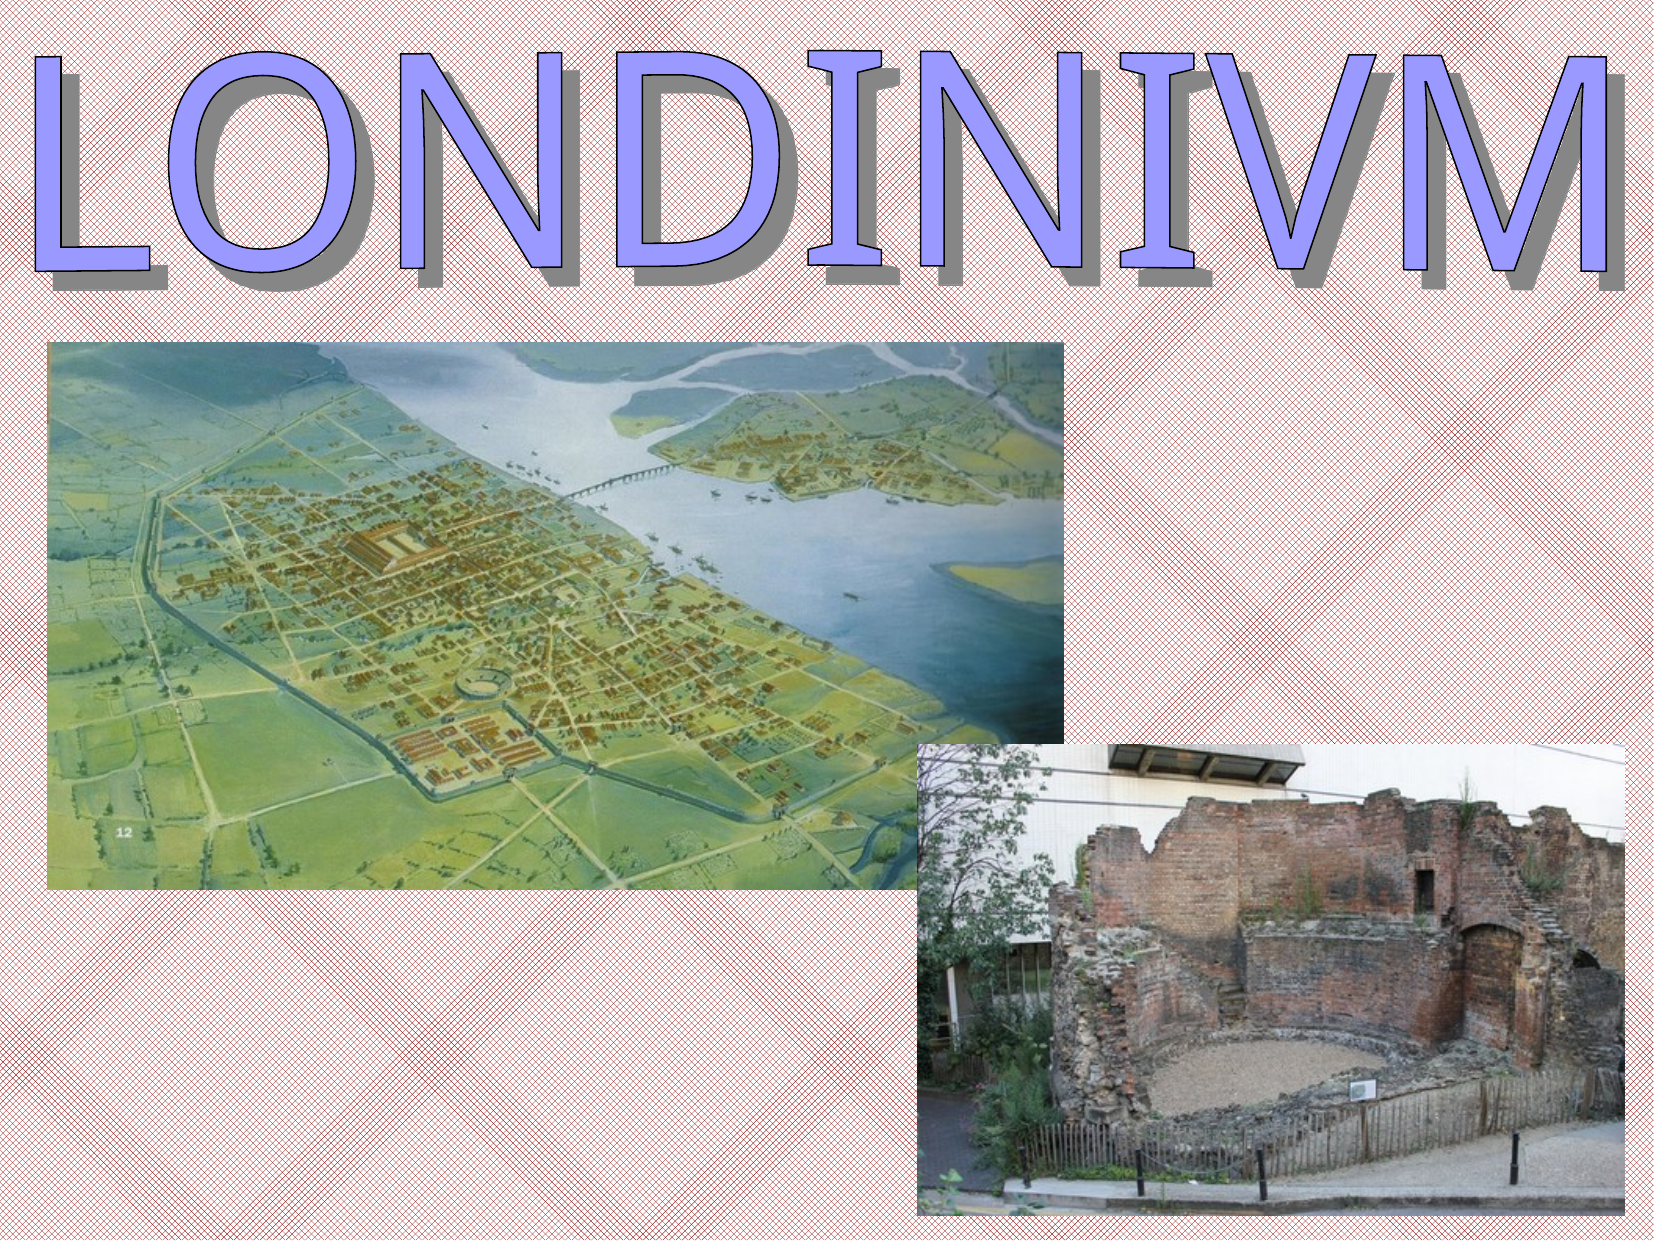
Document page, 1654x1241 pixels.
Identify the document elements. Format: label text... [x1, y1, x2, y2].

text_box LONDINIVM [616, 51, 780, 267]
text_box LONDINIVM [1403, 55, 1607, 272]
text_box LONDINIVM [920, 51, 1082, 268]
text_box LONDINIVM [168, 51, 356, 273]
text_box LONDINIVM [400, 52, 562, 269]
text_box LONDINIVM [35, 56, 150, 272]
text_box LONDINIVM [1120, 52, 1194, 268]
text_box LONDINIVM [1205, 53, 1377, 269]
text_box LONDINIVM [808, 50, 882, 266]
picture [47, 342, 1625, 1216]
